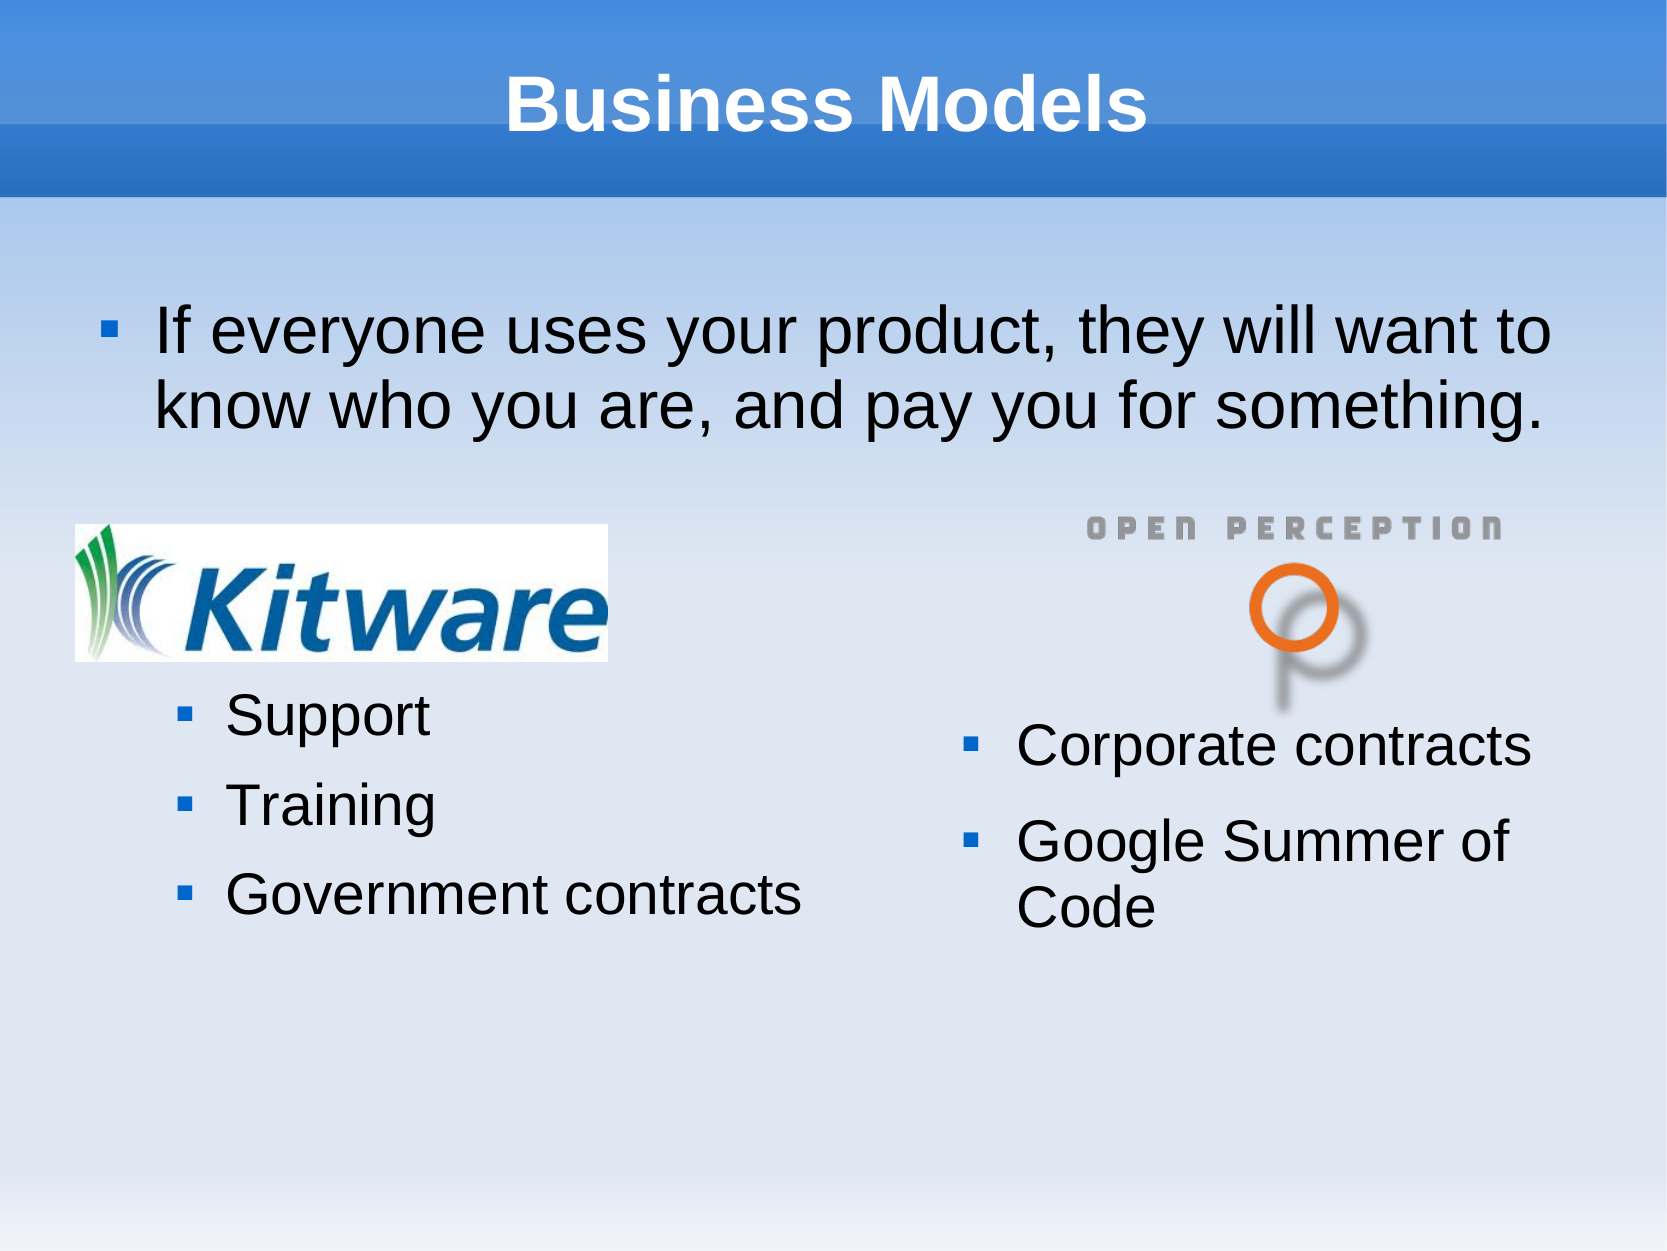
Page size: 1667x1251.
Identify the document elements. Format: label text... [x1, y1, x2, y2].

title Business Models [77, 0, 1578, 209]
picture [0, 0, 1667, 1251]
list Corporate contracts Google Summer of Code [945, 712, 1621, 1088]
list If everyone uses your product, they will want to know who you are, and pay you for something. Support Training Government contracts [83, 292, 1584, 1118]
